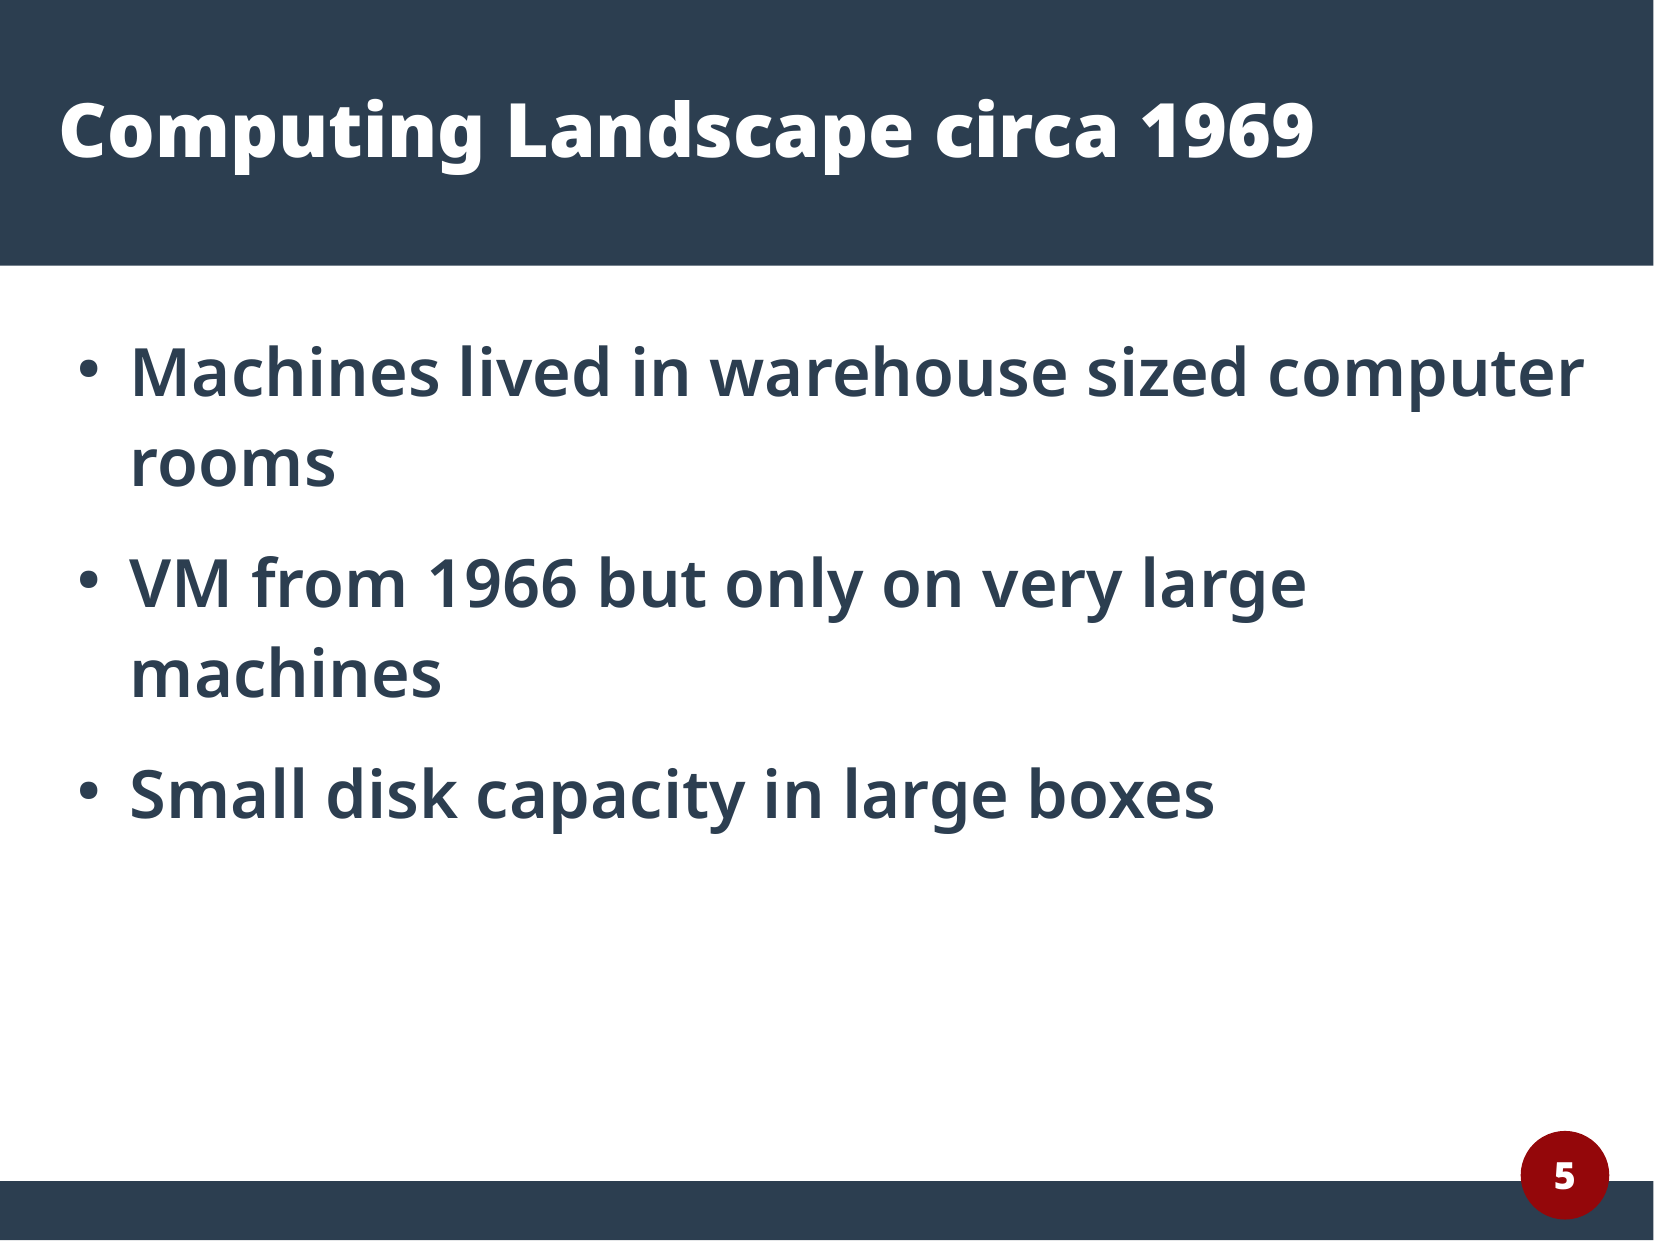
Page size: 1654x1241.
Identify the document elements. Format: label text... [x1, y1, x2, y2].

title Computing Landscape circa 1969 [59, 49, 1595, 207]
list Machines lived in warehouse sized computer rooms VM from 1966 but only on very large machines Small disk capacity in large boxes [59, 324, 1595, 1152]
